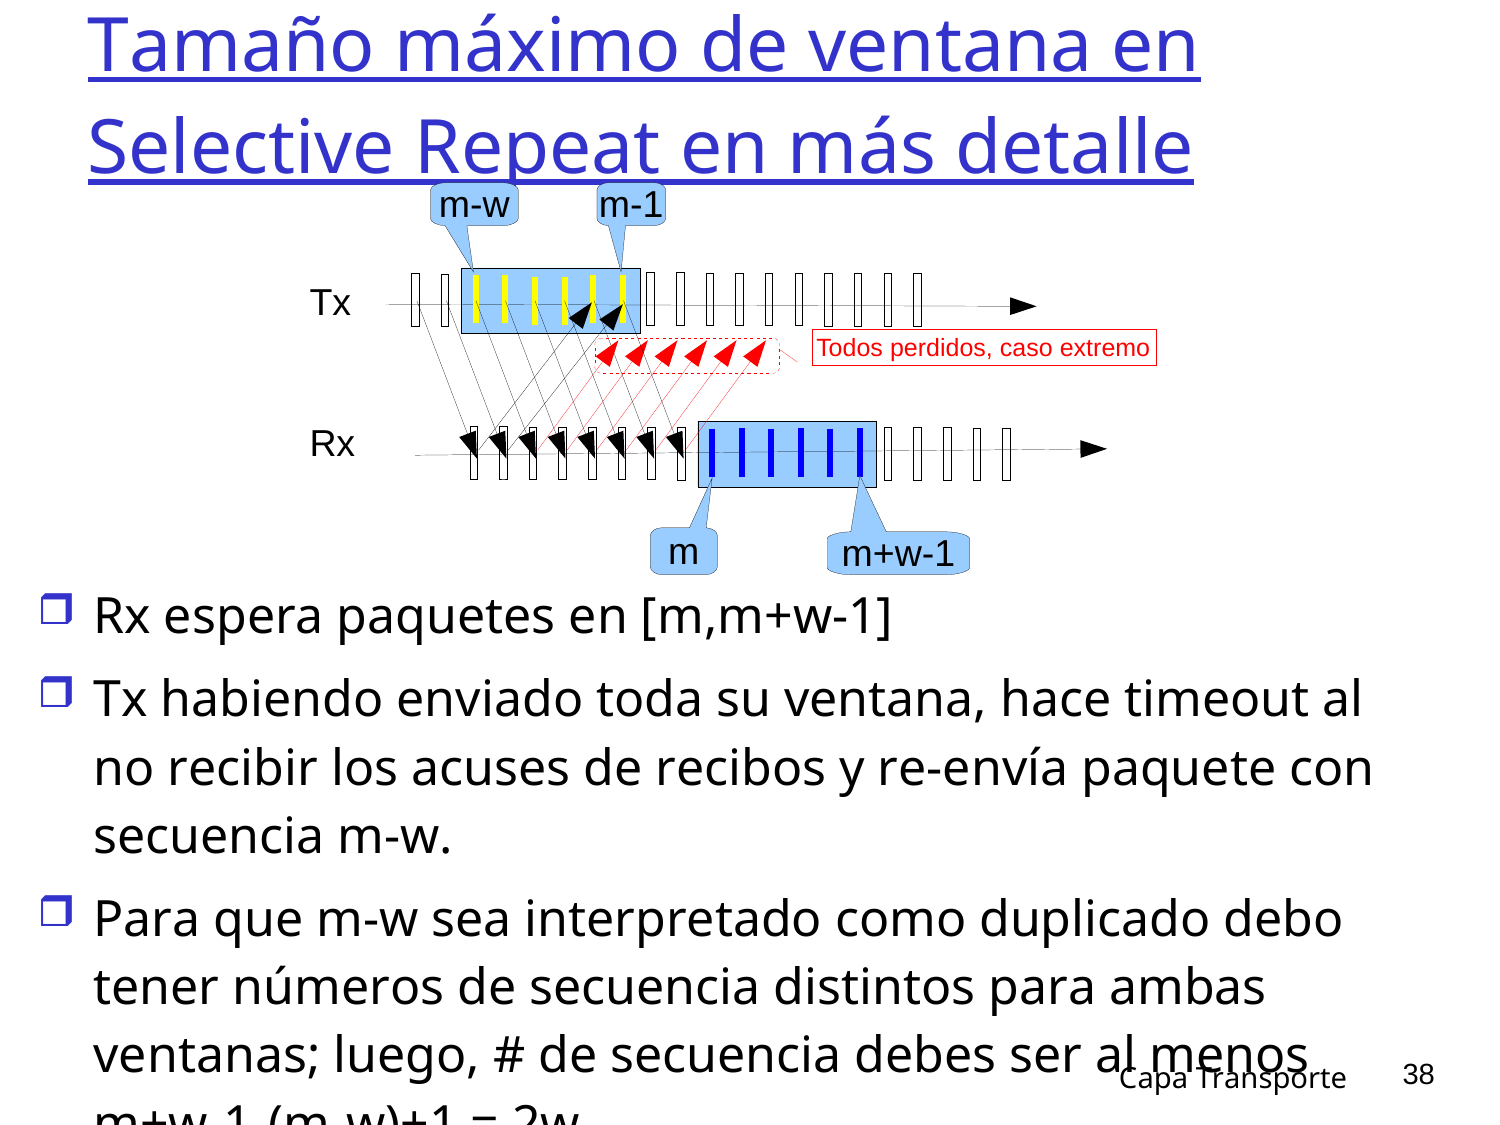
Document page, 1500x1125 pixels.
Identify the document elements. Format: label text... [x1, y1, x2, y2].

list Rx espera paquetes en [m,m+w-1] Tx habiendo enviado toda su ventana, hace timeout al no recibir los acuses de recibos y re-envía paquete con secuencia m-w. Para que m-w sea interpretado como duplicado debo tener números de secuencia distintos para ambas ventanas; luego, # de secuencia debes ser al menos m+w-1-(m-w)+1 = 2w. [37, 580, 1426, 1078]
title Tamaño máximo de ventana en Selective Repeat en más detalle [87, 0, 1463, 188]
chart [295, 149, 1162, 605]
